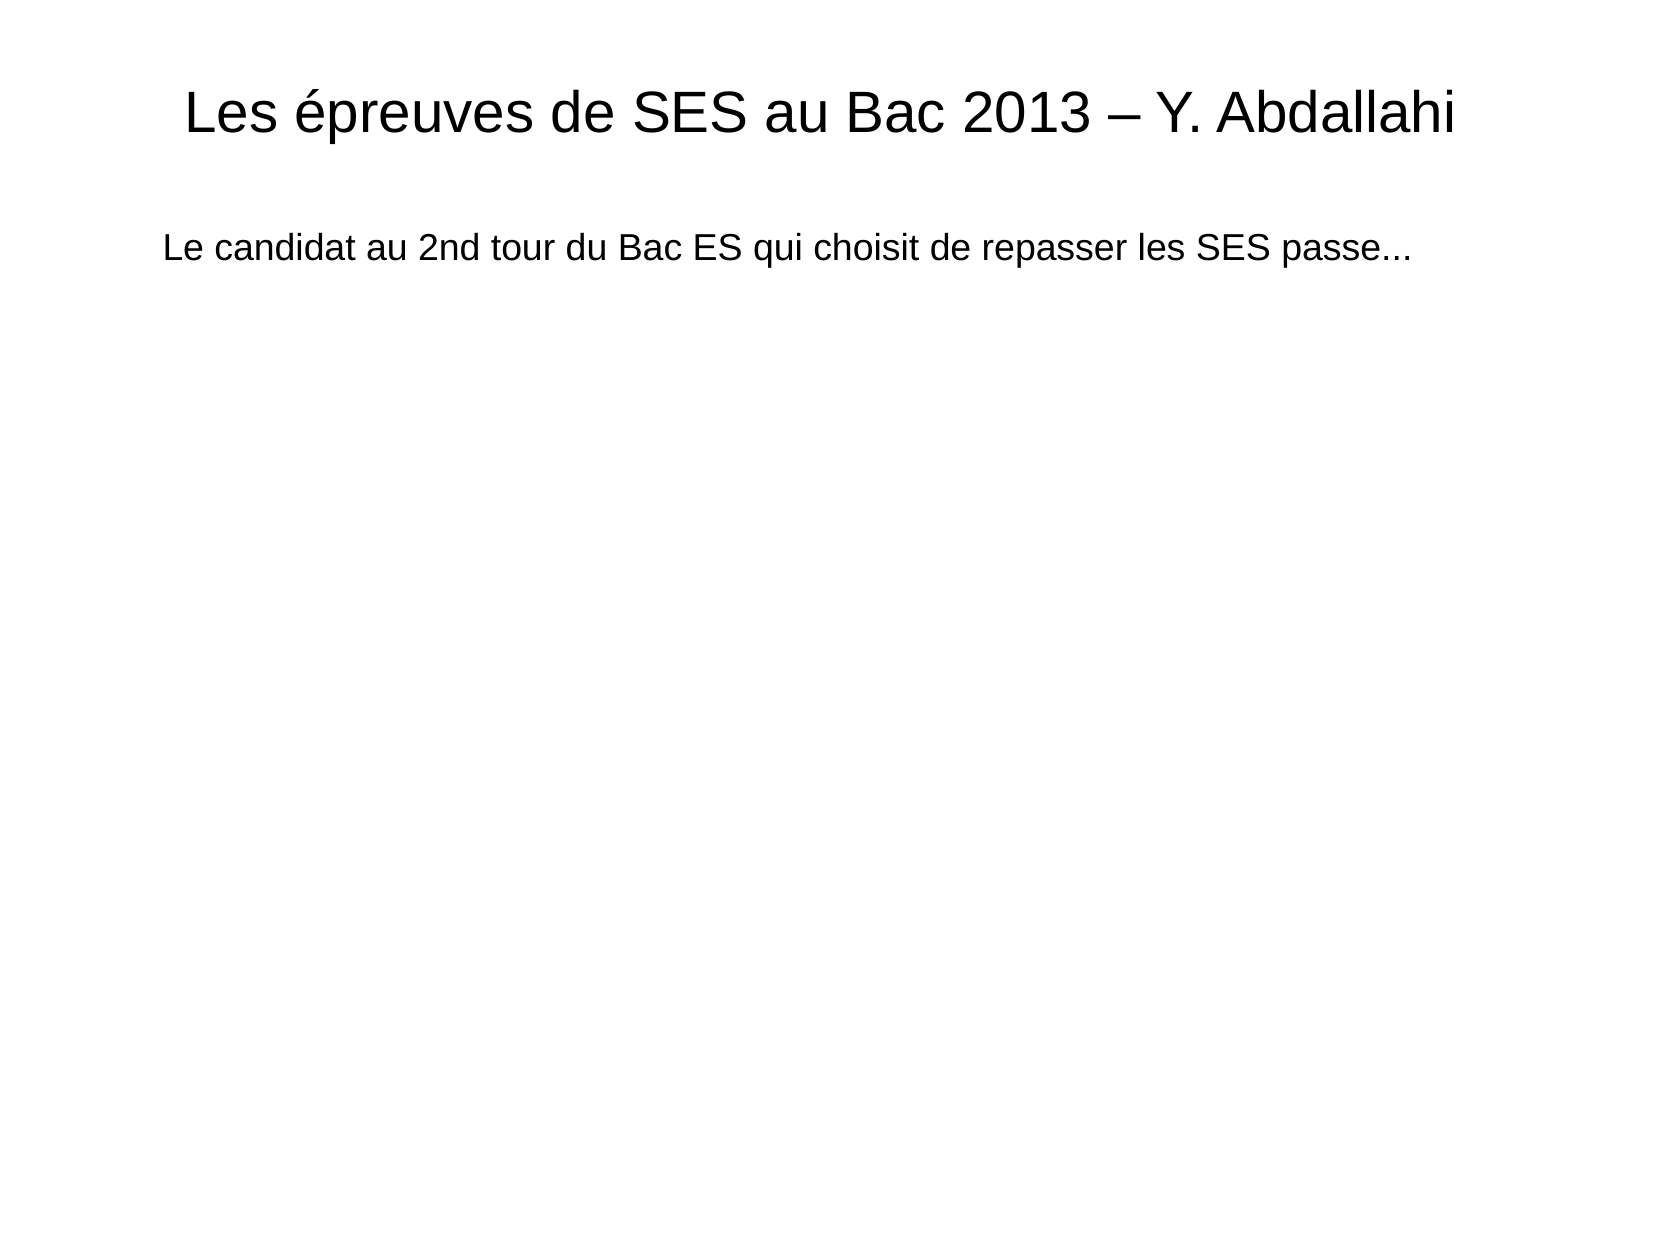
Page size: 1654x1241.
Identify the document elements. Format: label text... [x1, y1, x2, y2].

text_box Le candidat au 2nd tour du Bac ES qui choisit de repasser les SES passe... [147, 218, 1431, 276]
title Les épreuves de SES au Bac 2013 – Y. Abdallahi [76, 53, 1566, 172]
